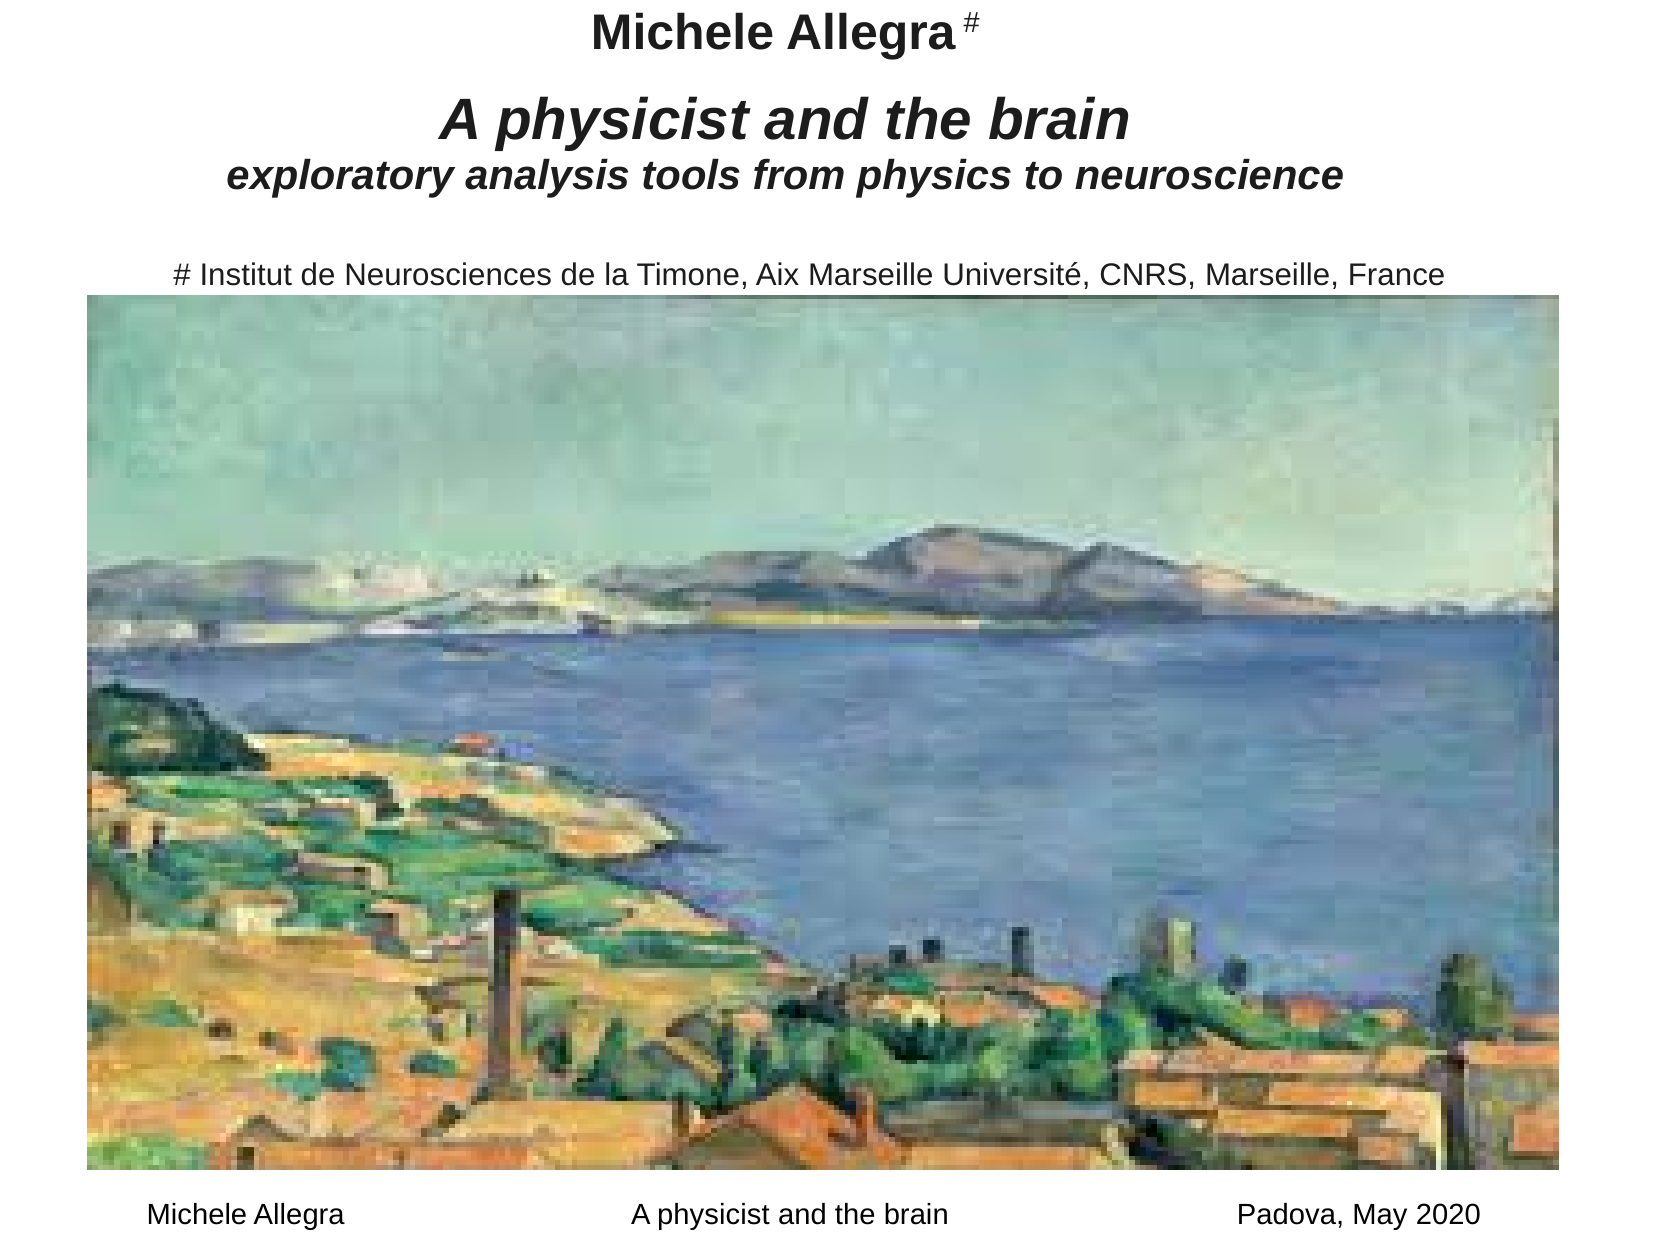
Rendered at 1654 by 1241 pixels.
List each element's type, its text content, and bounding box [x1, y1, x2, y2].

text_box # Institut de Neurosciences de la Timone, Aix Marseille Université, CNRS, Marseille, France [147, 257, 1474, 327]
title A physicist and the brain exploratory analysis tools from physics to neuroscience [35, 65, 1536, 241]
picture [87, 295, 1559, 1170]
title Michele Allegra # [35, 0, 1536, 65]
title Michele Allegra A physicist and the brain Padova, May 2020 [70, 1176, 1560, 1241]
